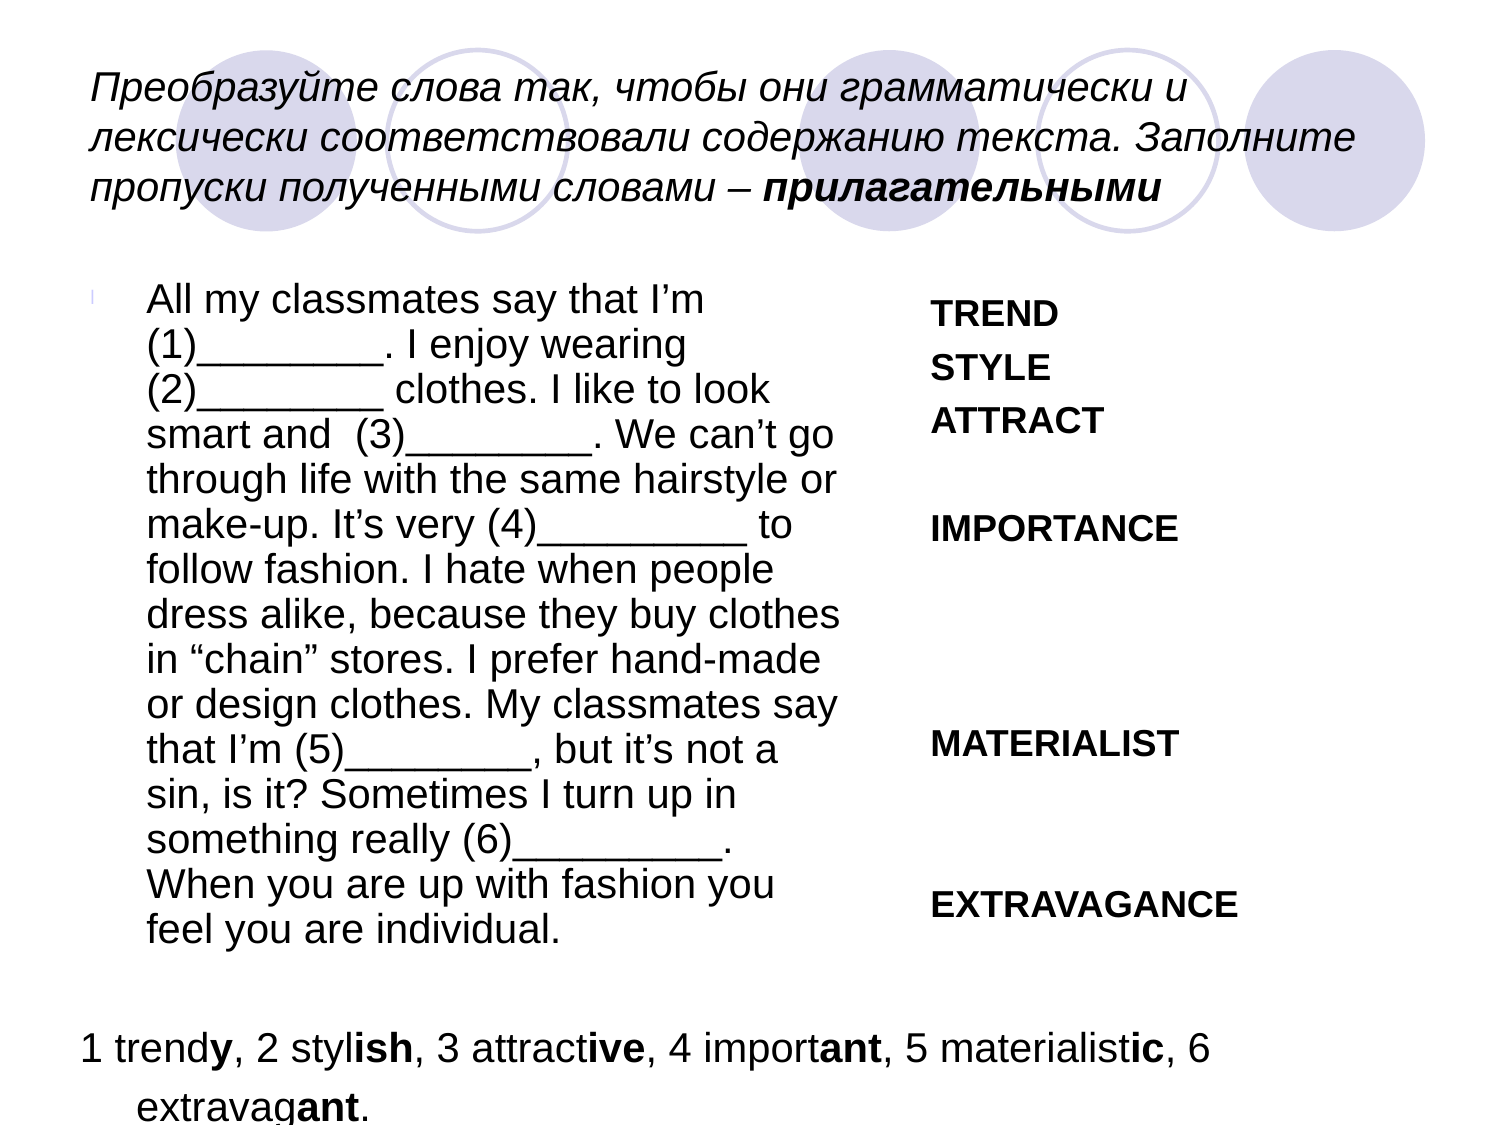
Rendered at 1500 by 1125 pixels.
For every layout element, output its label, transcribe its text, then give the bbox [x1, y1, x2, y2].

text_box 1 trendy, 2 stylish, 3 attractive, 4 important, 5 materialistic, 6 extravagant. [64, 1011, 1471, 1106]
list TREND STYLE ATTRACT IMPORTANCE MATERIALIST EXTRAVAGANCE [915, 278, 1402, 1011]
list All my classmates say that I’m (1)________. I enjoy wearing (2)________ clothes. I like to look smart and (3)________. We can’t go through life with the same hairstyle or make-up. It’s very (4)_________ to follow fashion. I hate when people dress alike, because they buy clothes in “chain” stores. I prefer hand-made or design clothes. My classmates say that I’m (5)________, but it’s not a sin, is it? Sometimes I turn up in something really (6)_________. When you are up with fashion you feel you are individual. [75, 262, 857, 1006]
title Преобразуйте слова так, чтобы они грамматически и лексически соответствовали содержанию текста. Заполните пропуски полученными словами – прилагательными [75, 45, 1425, 233]
